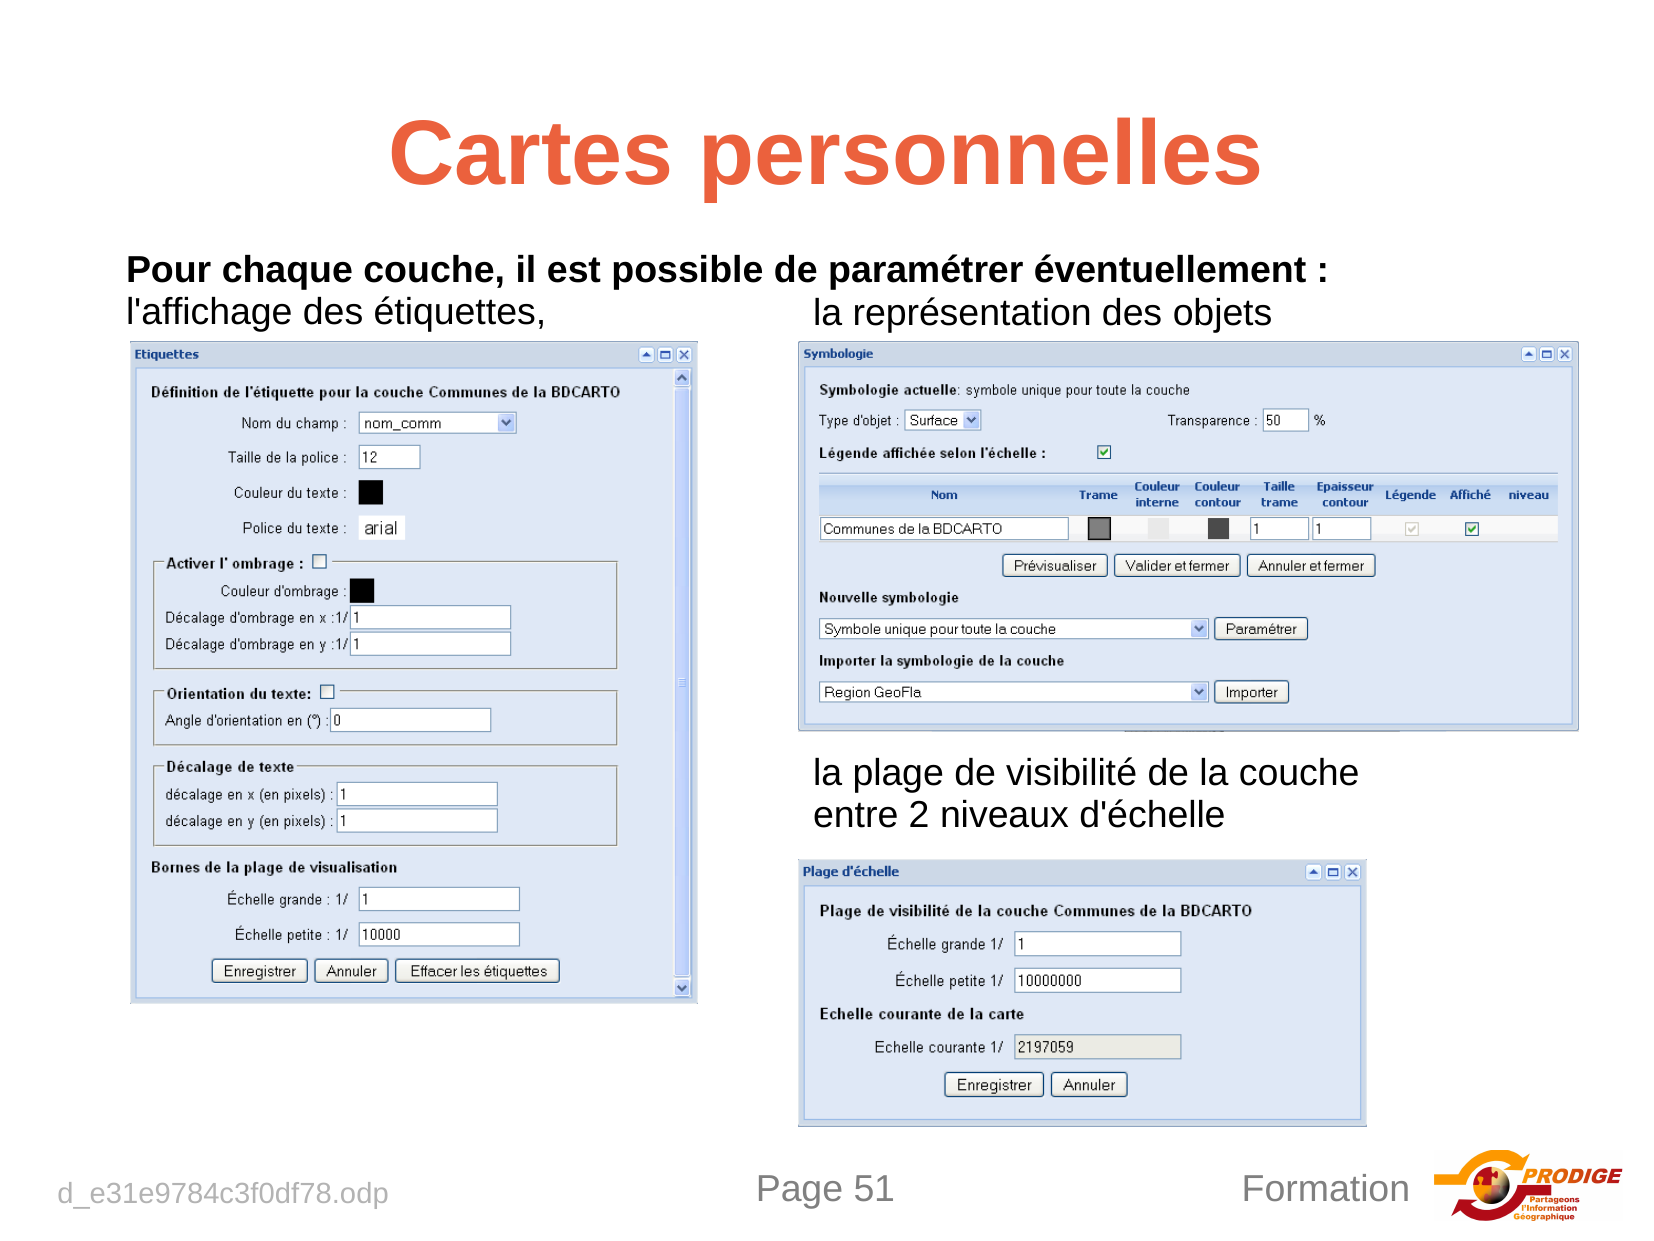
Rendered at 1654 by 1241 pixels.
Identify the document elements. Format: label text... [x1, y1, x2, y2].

picture [130, 341, 698, 1004]
text_box Pour chaque couche, il est possible de paramétrer éventuellement : l'affichage des étiquettes, [111, 241, 1345, 342]
picture [1434, 1150, 1623, 1221]
title Cartes personnelles [82, 56, 1571, 250]
picture [798, 859, 1367, 1127]
picture [798, 341, 1579, 732]
text_box la plage de visibilité de la couche entre 2 niveaux d'échelle [798, 743, 1385, 843]
text_box la représentation des objets [798, 284, 1288, 341]
